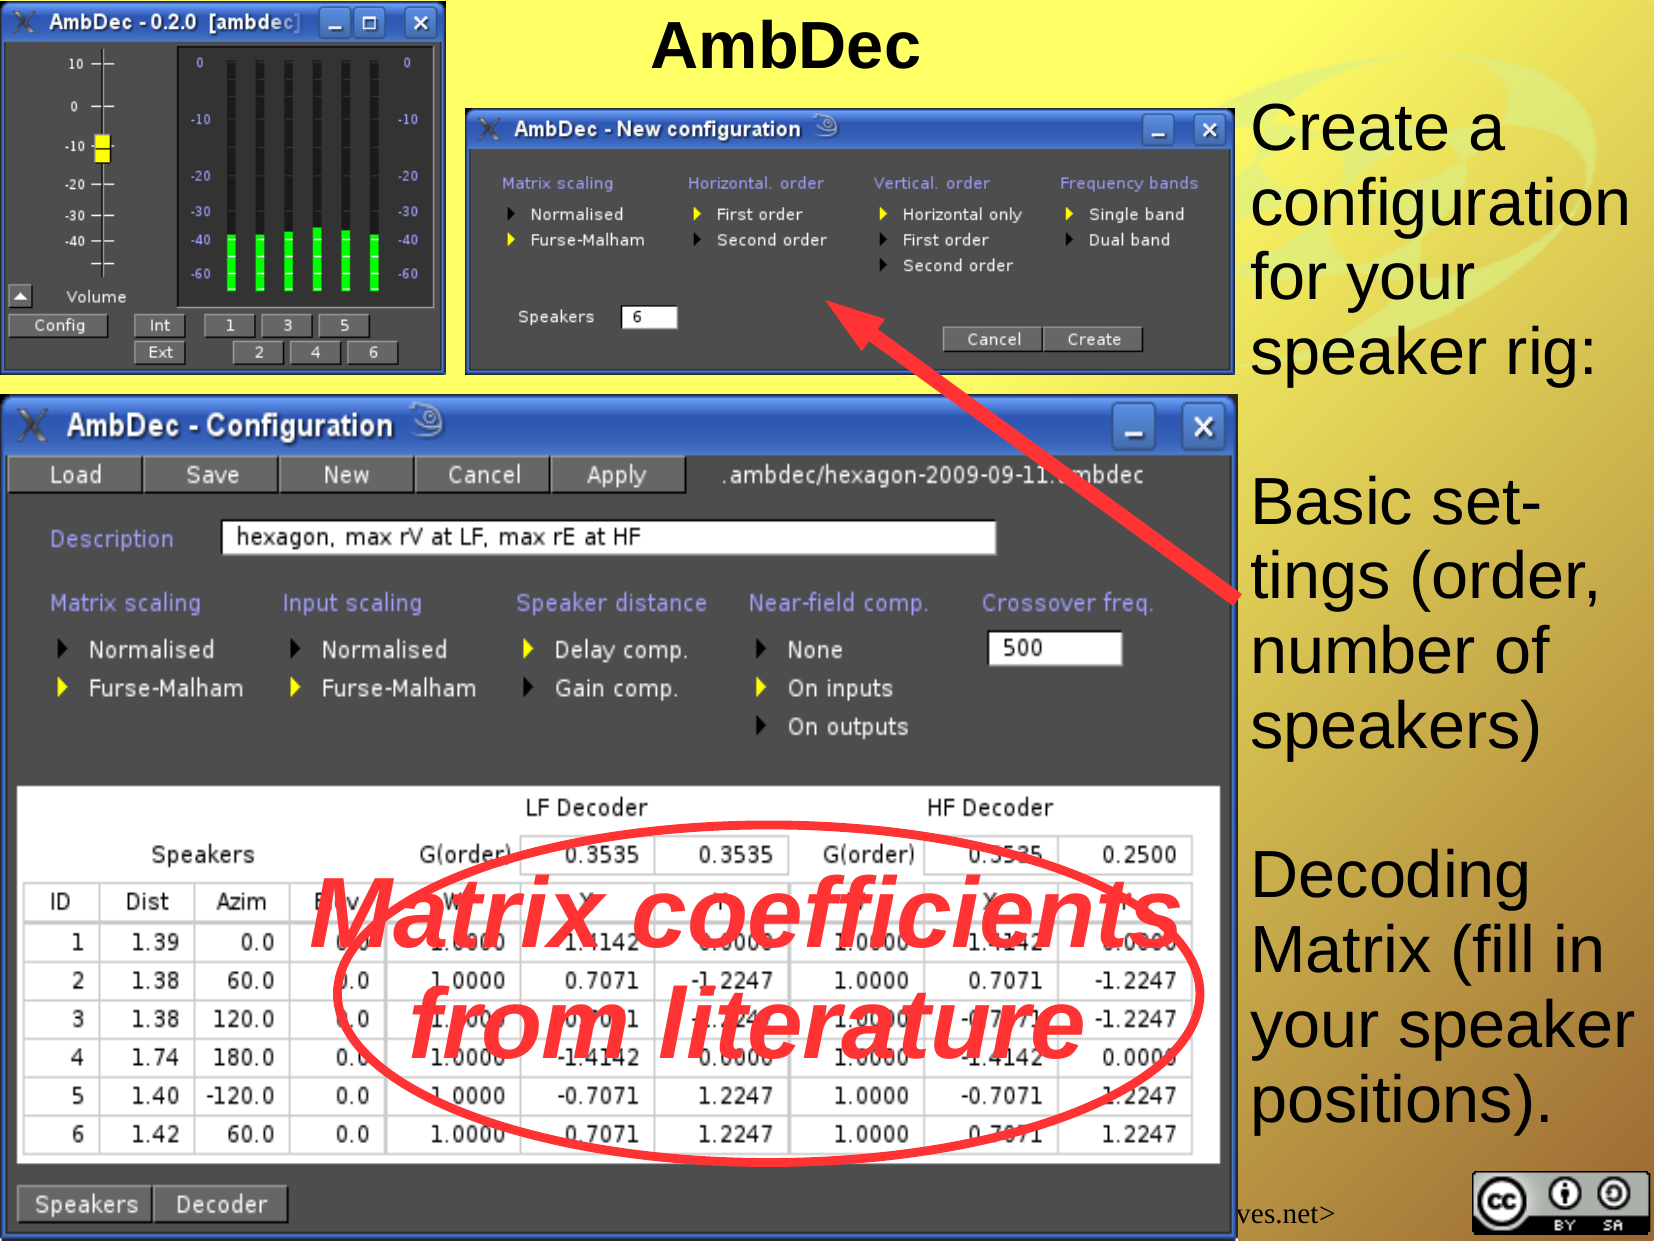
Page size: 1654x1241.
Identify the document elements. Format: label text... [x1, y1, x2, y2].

picture [573, 830, 965, 849]
picture [422, 1088, 1115, 1158]
text_box AmbDec [650, 8, 1051, 83]
picture [0, 1, 446, 376]
picture [465, 108, 1235, 376]
picture [1472, 1213, 1651, 1235]
picture [0, 394, 1238, 1241]
picture [969, 394, 1238, 590]
text_box Create a configuration for your speaker rig: Basic set-tings (order, number of speakers) Decoding Matrix (fill in your speaker positions). [1250, 13, 1651, 1213]
text_box Matrix coefficients from literature [295, 849, 1238, 1088]
